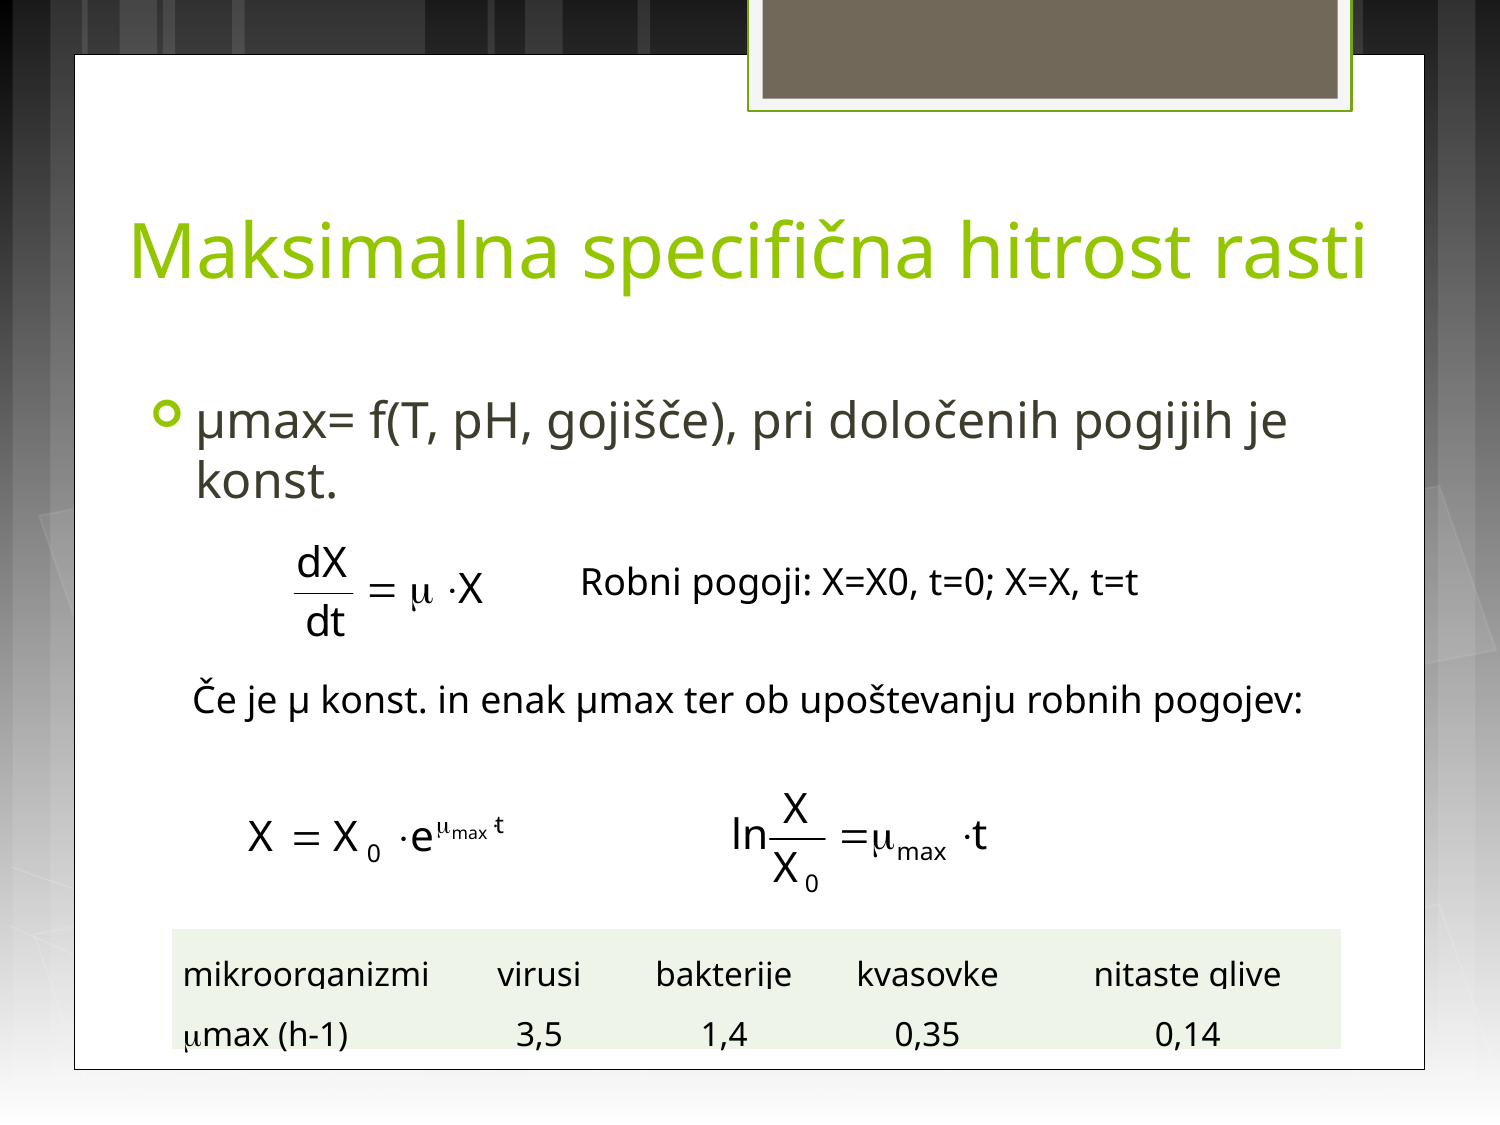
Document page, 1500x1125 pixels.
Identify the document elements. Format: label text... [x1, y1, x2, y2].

picture [287, 537, 511, 646]
table_header kvasovke [821, 929, 1035, 989]
chart [289, 538, 513, 649]
picture [727, 783, 1017, 903]
table_cell 0,35 [821, 989, 1035, 1049]
table_cell 1,4 [628, 989, 821, 1049]
text_box Robni pogoji: X=X0, t=0; X=X, t=t [565, 550, 1369, 611]
chart [727, 784, 1019, 905]
table_cell 0,14 [1035, 989, 1341, 1049]
list µmax= f(T, pH, gojišče), pri določenih pogijih je konst. [123, 381, 1459, 957]
text_box Če je µ konst. in enak µmax ter ob upoštevanju robnih pogojev: [177, 668, 1361, 729]
picture [241, 806, 511, 873]
title Maksimalna specifična hitrost rasti [112, 113, 1412, 302]
table_cell 3,5 [451, 989, 628, 1049]
table_header nitaste glive [1035, 929, 1341, 989]
table_header bakterije [628, 929, 821, 989]
chart [242, 808, 512, 876]
table_cell max (h-1) [172, 989, 451, 1049]
table_header mikroorganizmi [172, 929, 451, 989]
table_header virusi [451, 929, 628, 989]
